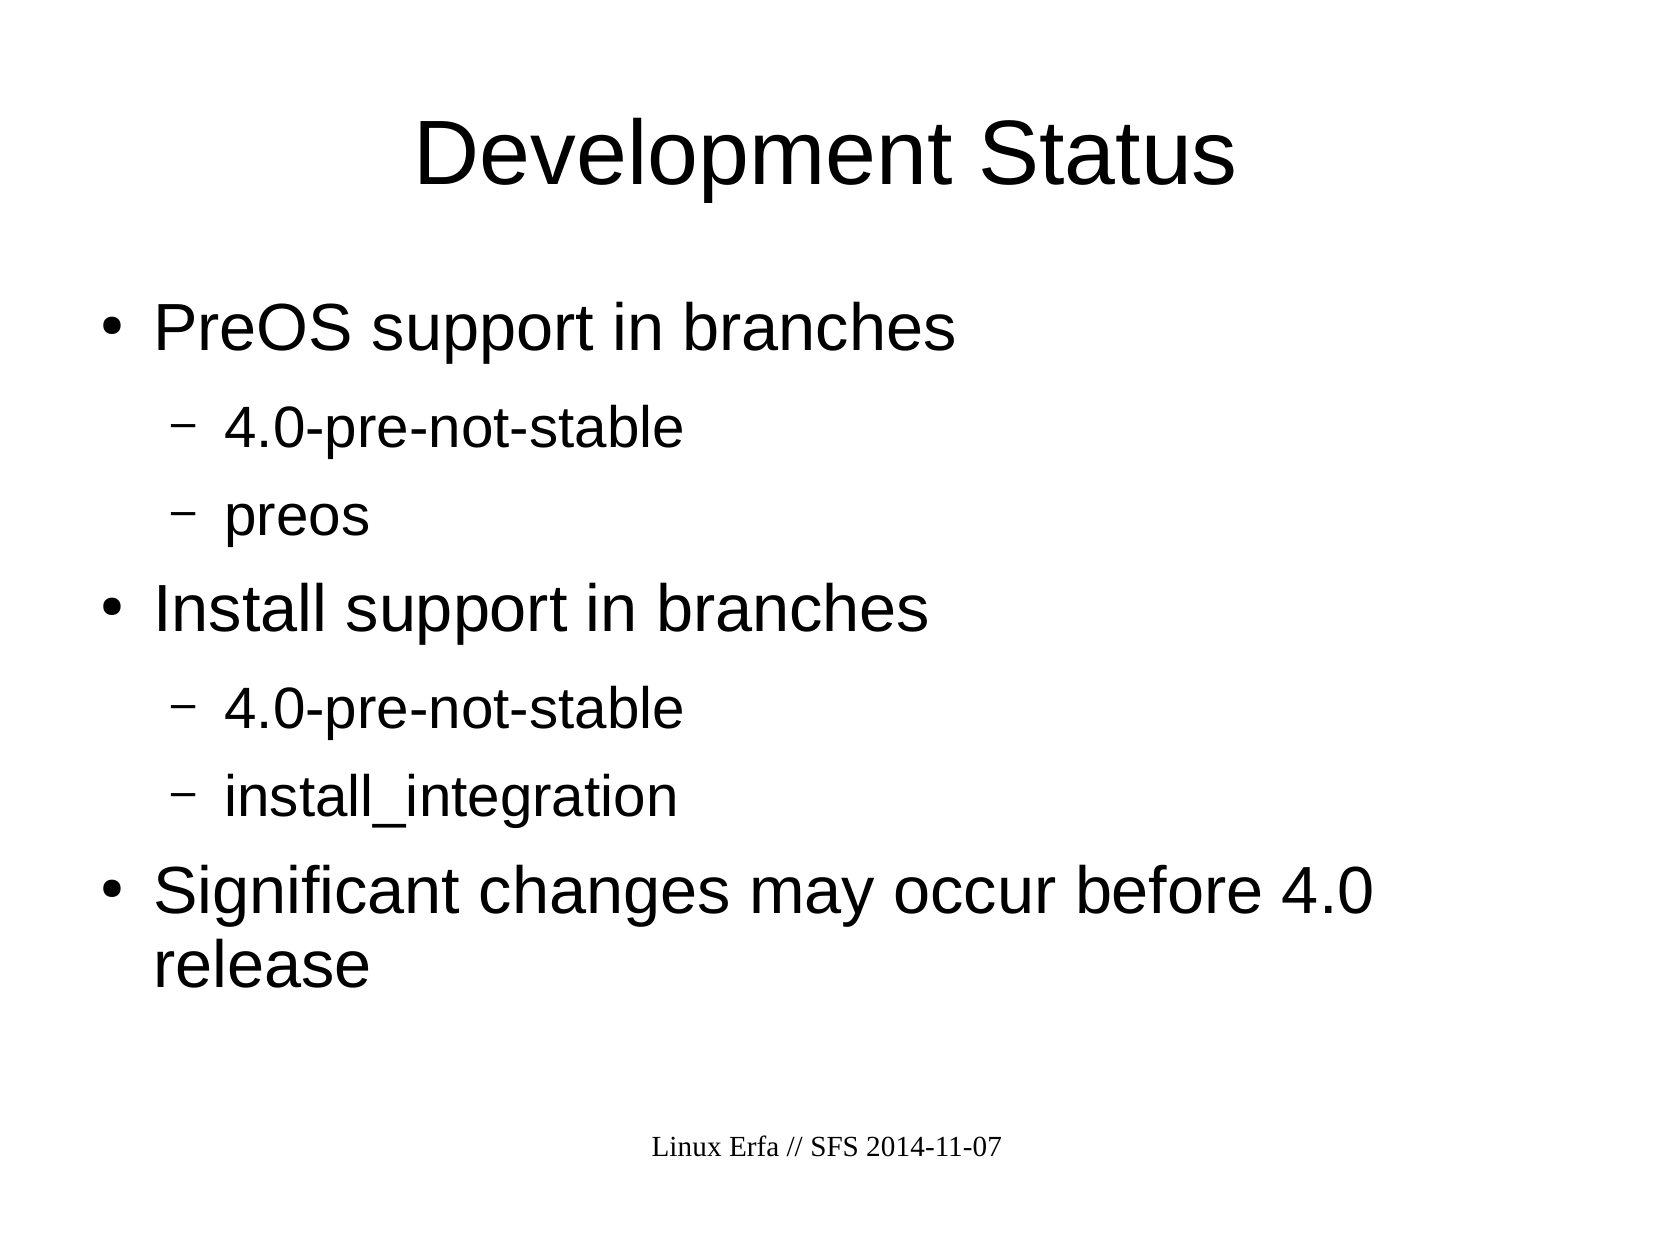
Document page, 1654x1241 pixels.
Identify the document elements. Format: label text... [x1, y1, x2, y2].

title Development Status [82, 49, 1571, 257]
list PreOS support in branches 4.0-pre-not-stable preos Install support in branches 4.0-pre-not-stable install_integration Significant changes may occur before 4.0 release [82, 290, 1538, 1010]
